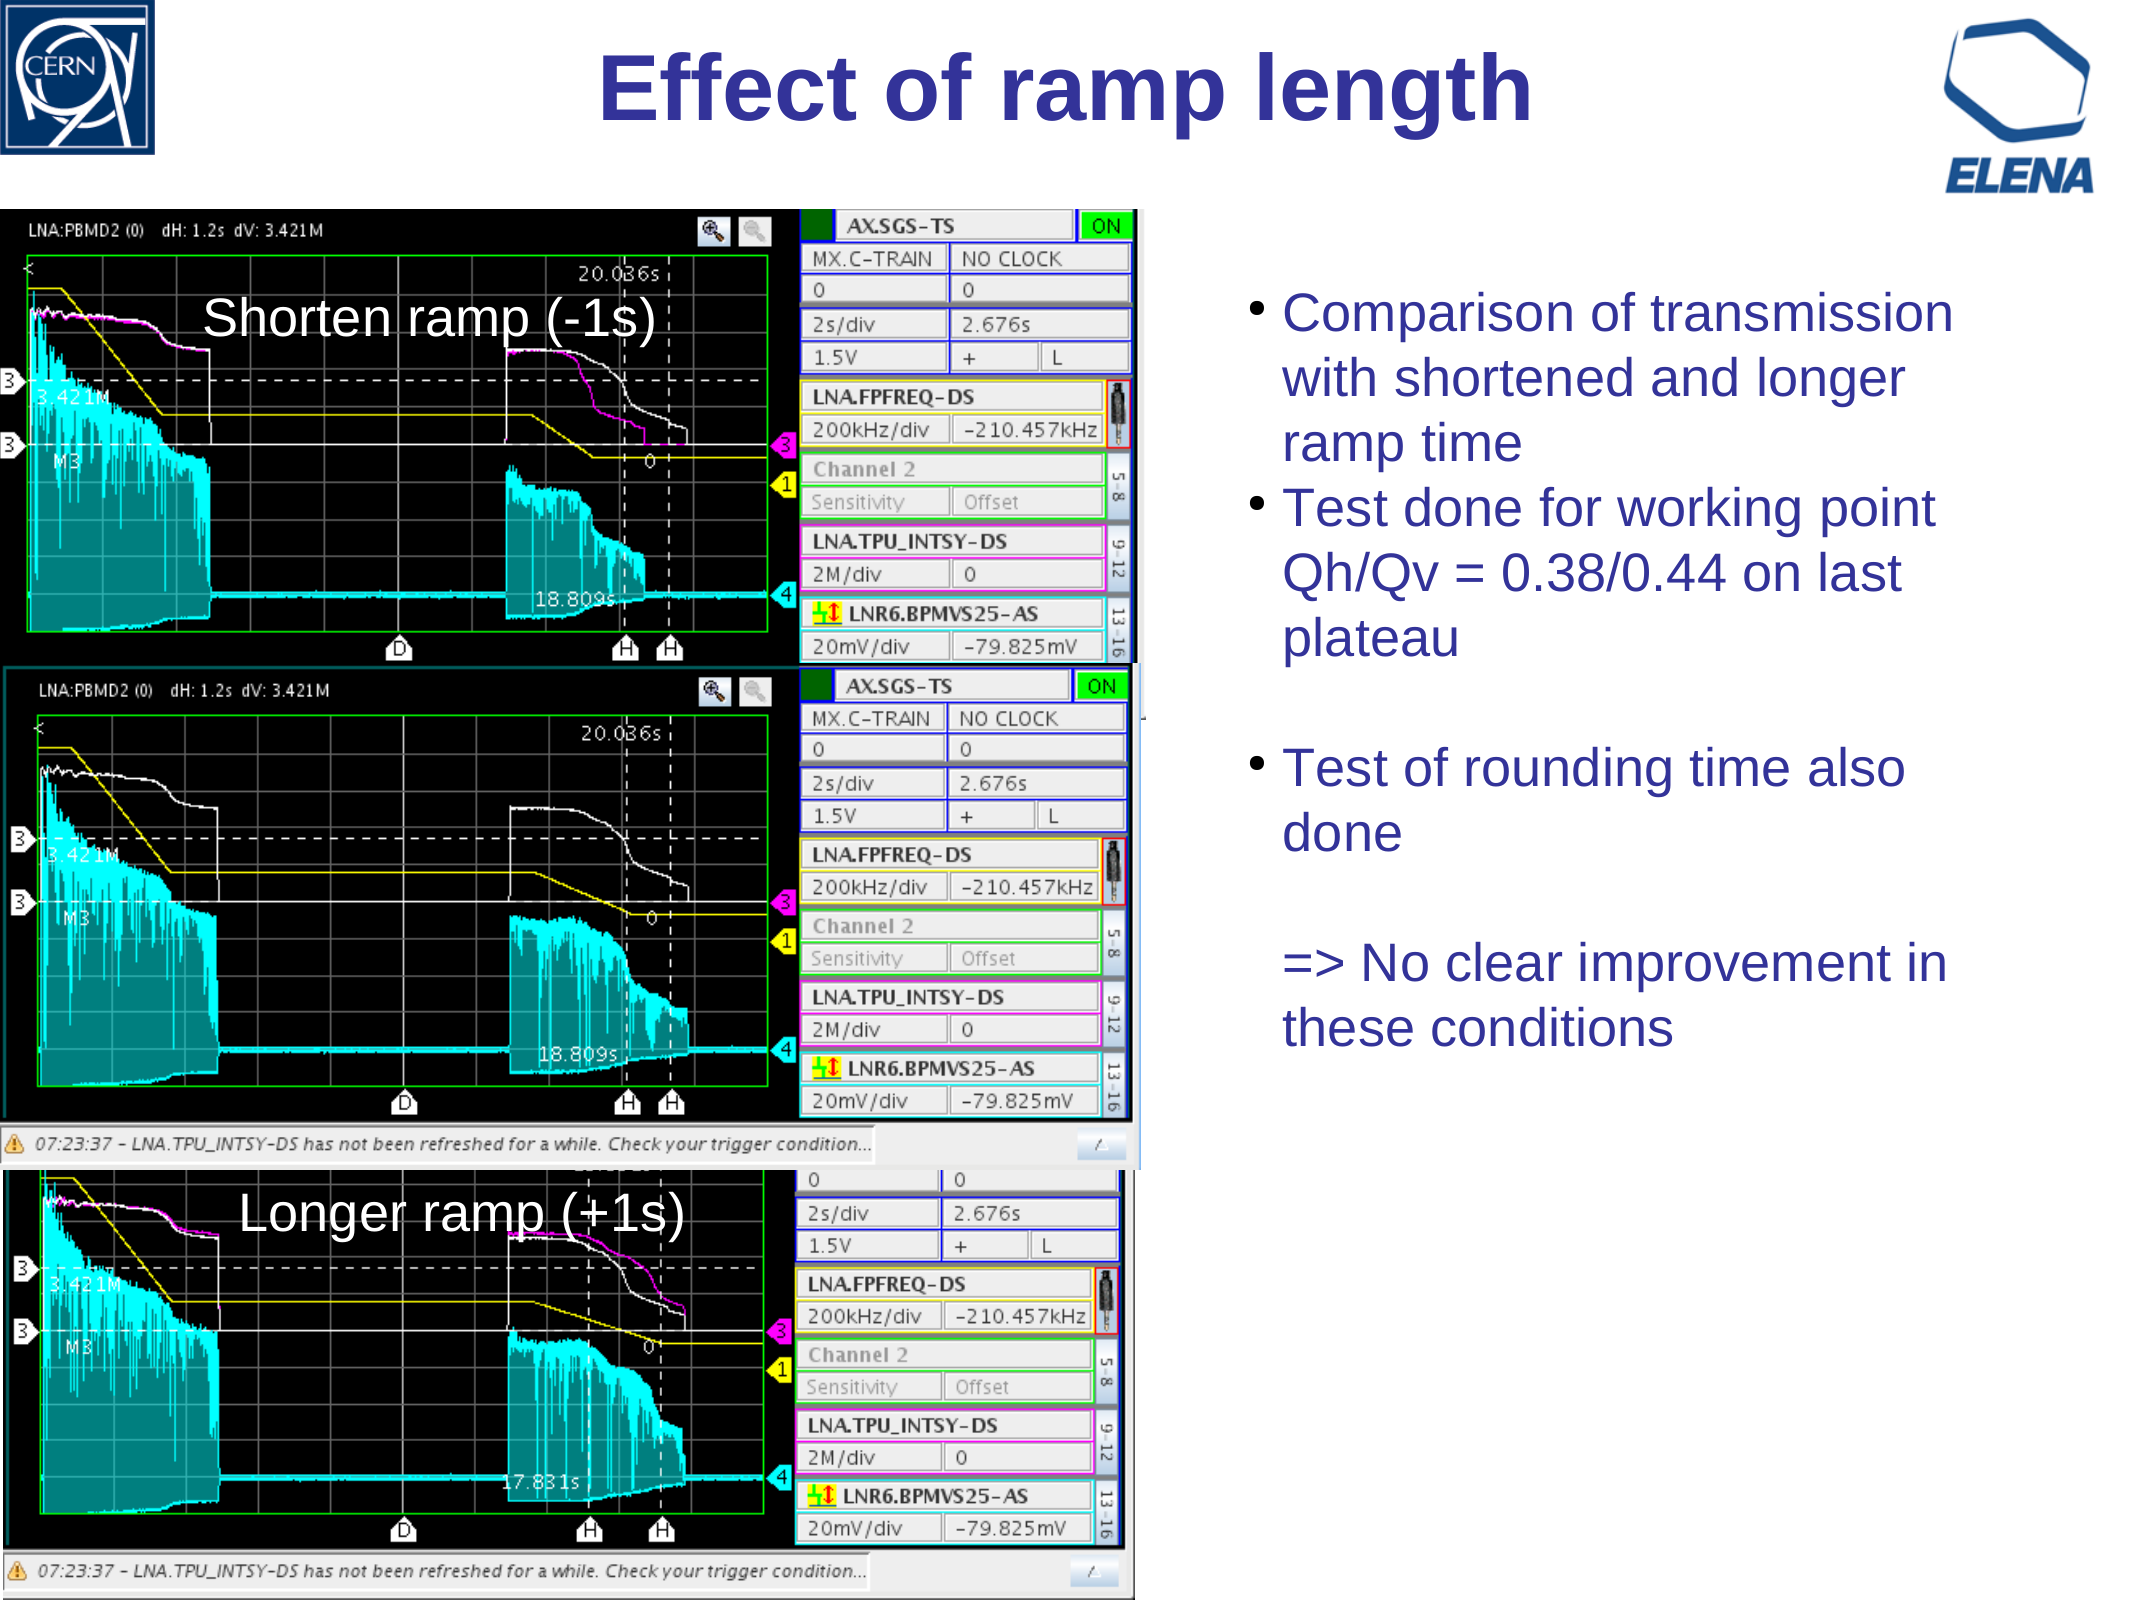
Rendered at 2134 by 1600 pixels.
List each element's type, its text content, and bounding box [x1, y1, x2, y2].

title Effect of ramp length [208, 10, 1924, 156]
picture [0, 0, 155, 155]
text_box Shorten ramp (-1s) [135, 275, 726, 421]
picture [0, 209, 1146, 1600]
text_box Longer ramp (+1s) [174, 1170, 751, 1315]
picture [1924, 10, 2117, 206]
text_box Comparison of transmission with shortened and longer ramp time Test done for working point Qh/Qv = 0.38/0.44 on last plateau Test of rounding time also done => No clear improvement in these conditions [1232, 270, 2056, 1260]
